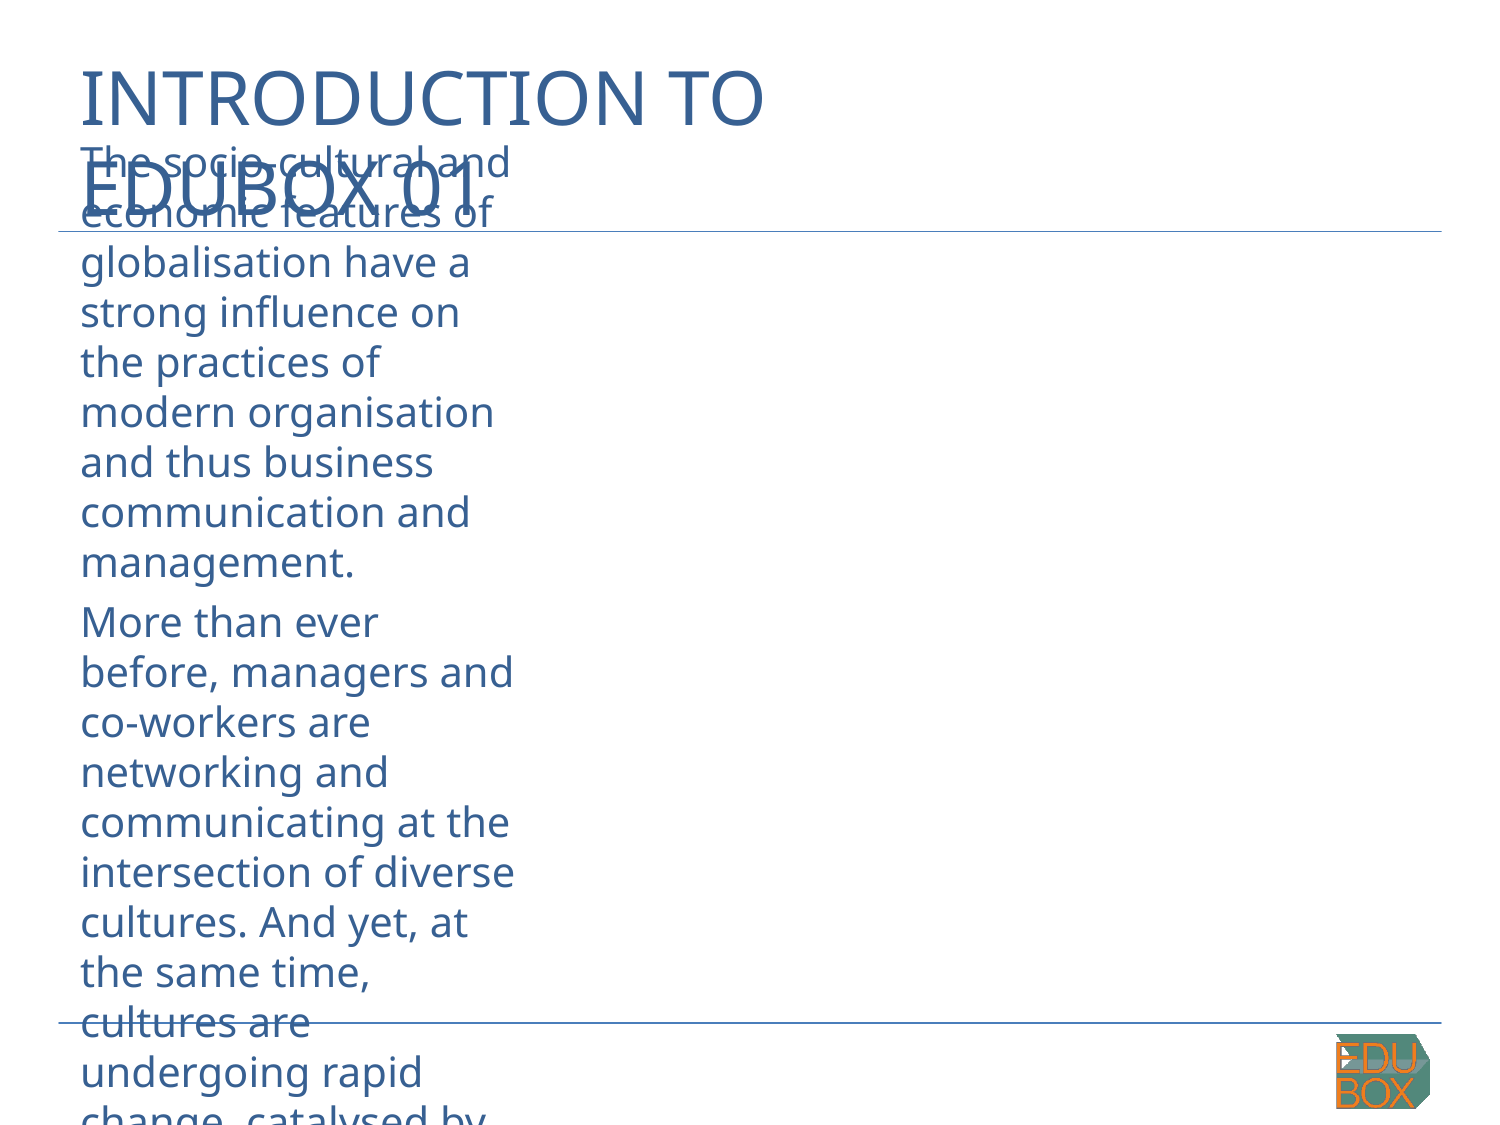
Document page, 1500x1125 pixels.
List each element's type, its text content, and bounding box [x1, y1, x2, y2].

list The socio-cultural and economic features of globalisation have a strong influence on the practices of modern organisation and thus business communication and management. More than ever before, managers and co-workers are networking and communicating at the intersection of diverse cultures. And yet, at the same time, cultures are undergoing rapid change, catalysed by new forms and means of communication. These rapid changes have required us to review our understanding of culture as well as the tools we use to develop a common basis of understanding. Through these new tools and ways of viewing culture, we open up the possibility of not only solving issues that may arise from cross-cultural encounters but of actively developing synergies that can emerge from such interactions. And that is precisely the objective of this EduBox. [53, 255, 1424, 1005]
title INTRODUCTION TO EDUBOX 01 [64, 42, 1341, 153]
picture [1328, 1028, 1437, 1114]
